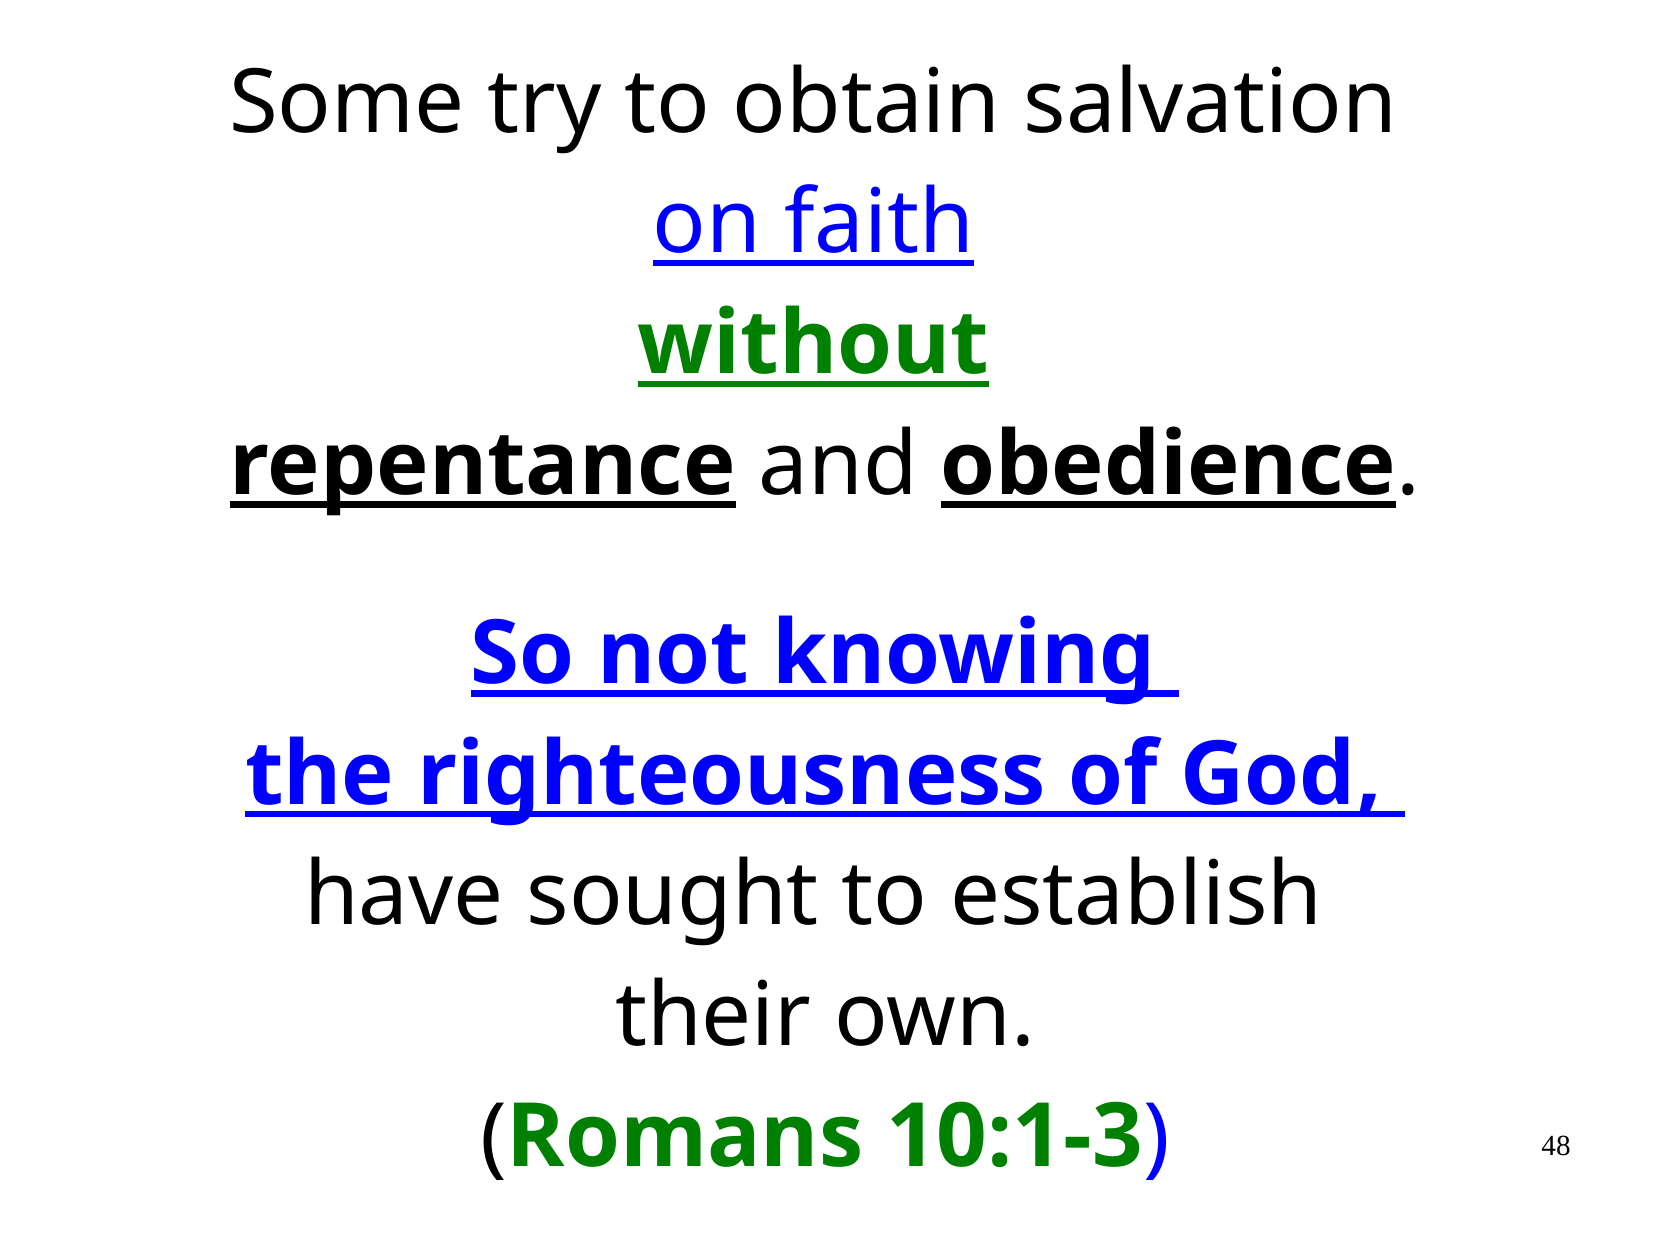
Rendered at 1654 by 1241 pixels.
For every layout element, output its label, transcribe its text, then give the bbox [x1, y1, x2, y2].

list Some try to obtain salvation on faith without repentance and obedience. So not knowing the righteousness of God, have sought to establish their own. (Romans 10:1-3) [37, 37, 1613, 1201]
